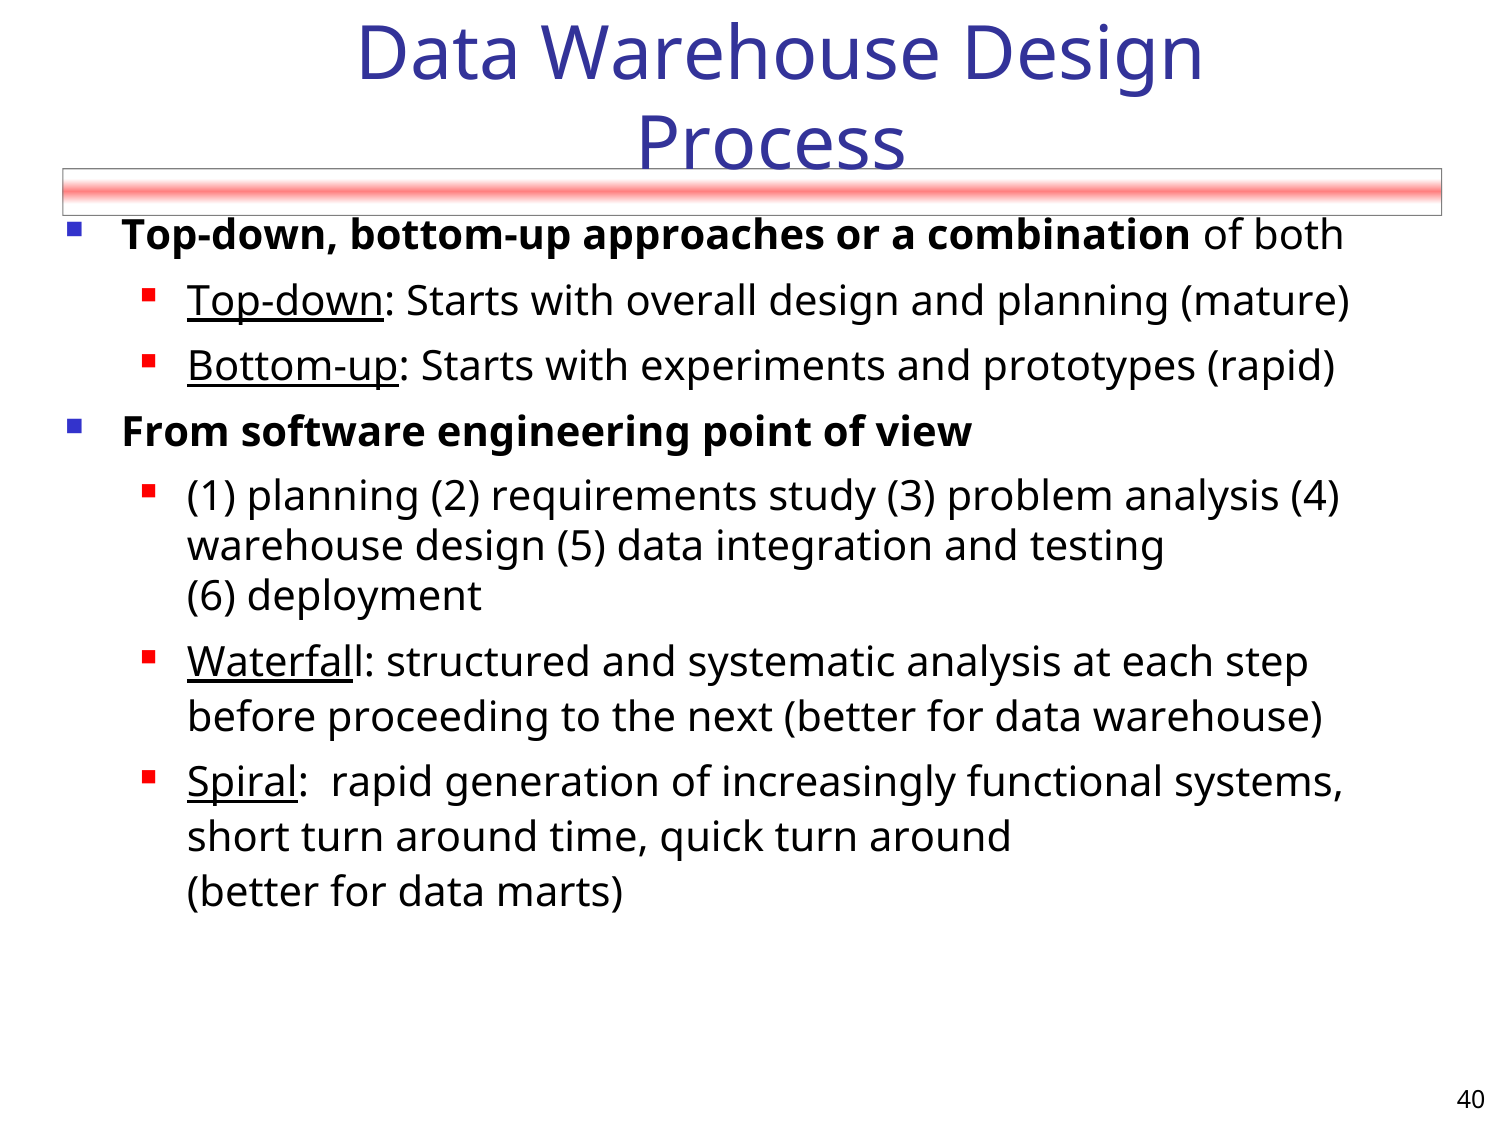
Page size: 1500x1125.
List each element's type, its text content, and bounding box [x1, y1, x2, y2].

title Data Warehouse Design Process [199, 0, 1363, 192]
text_box <number> [1187, 1050, 1500, 1125]
list Top-down, bottom-up approaches or a combination of both Top-down: Starts with overall design and planning (mature) Bottom-up: Starts with experiments and prototypes (rapid) From software engineering point of view (1) planning (2) requirements study (3) problem analysis (4) warehouse design (5) data integration and testing (6) deployment Waterfall: structured and systematic analysis at each step before proceeding to the next (better for data warehouse) Spiral: rapid generation of increasingly functional systems, short turn around time, quick turn around (better for data marts) [49, 195, 1438, 1046]
